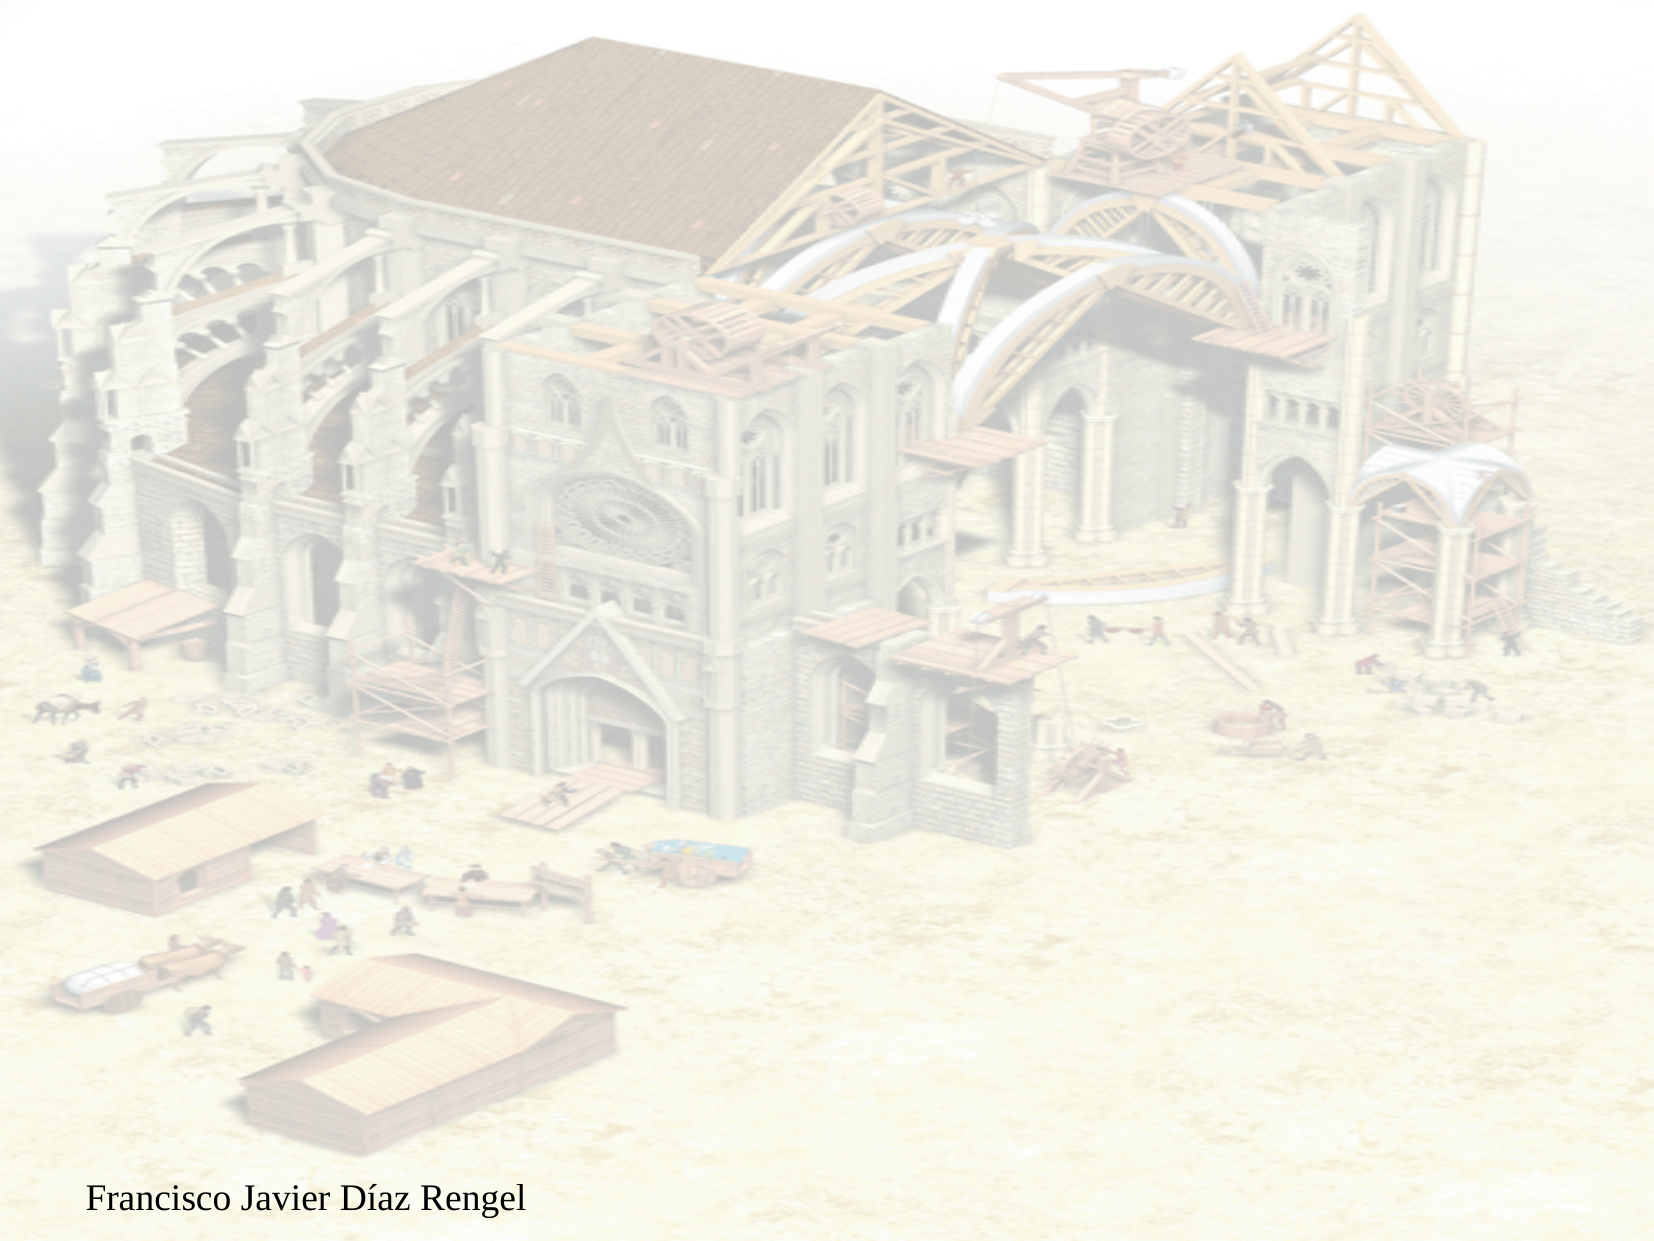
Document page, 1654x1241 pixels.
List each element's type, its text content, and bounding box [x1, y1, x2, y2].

text_box Francisco Javier Díaz Rengel [70, 1169, 543, 1227]
picture [0, 0, 1654, 1241]
